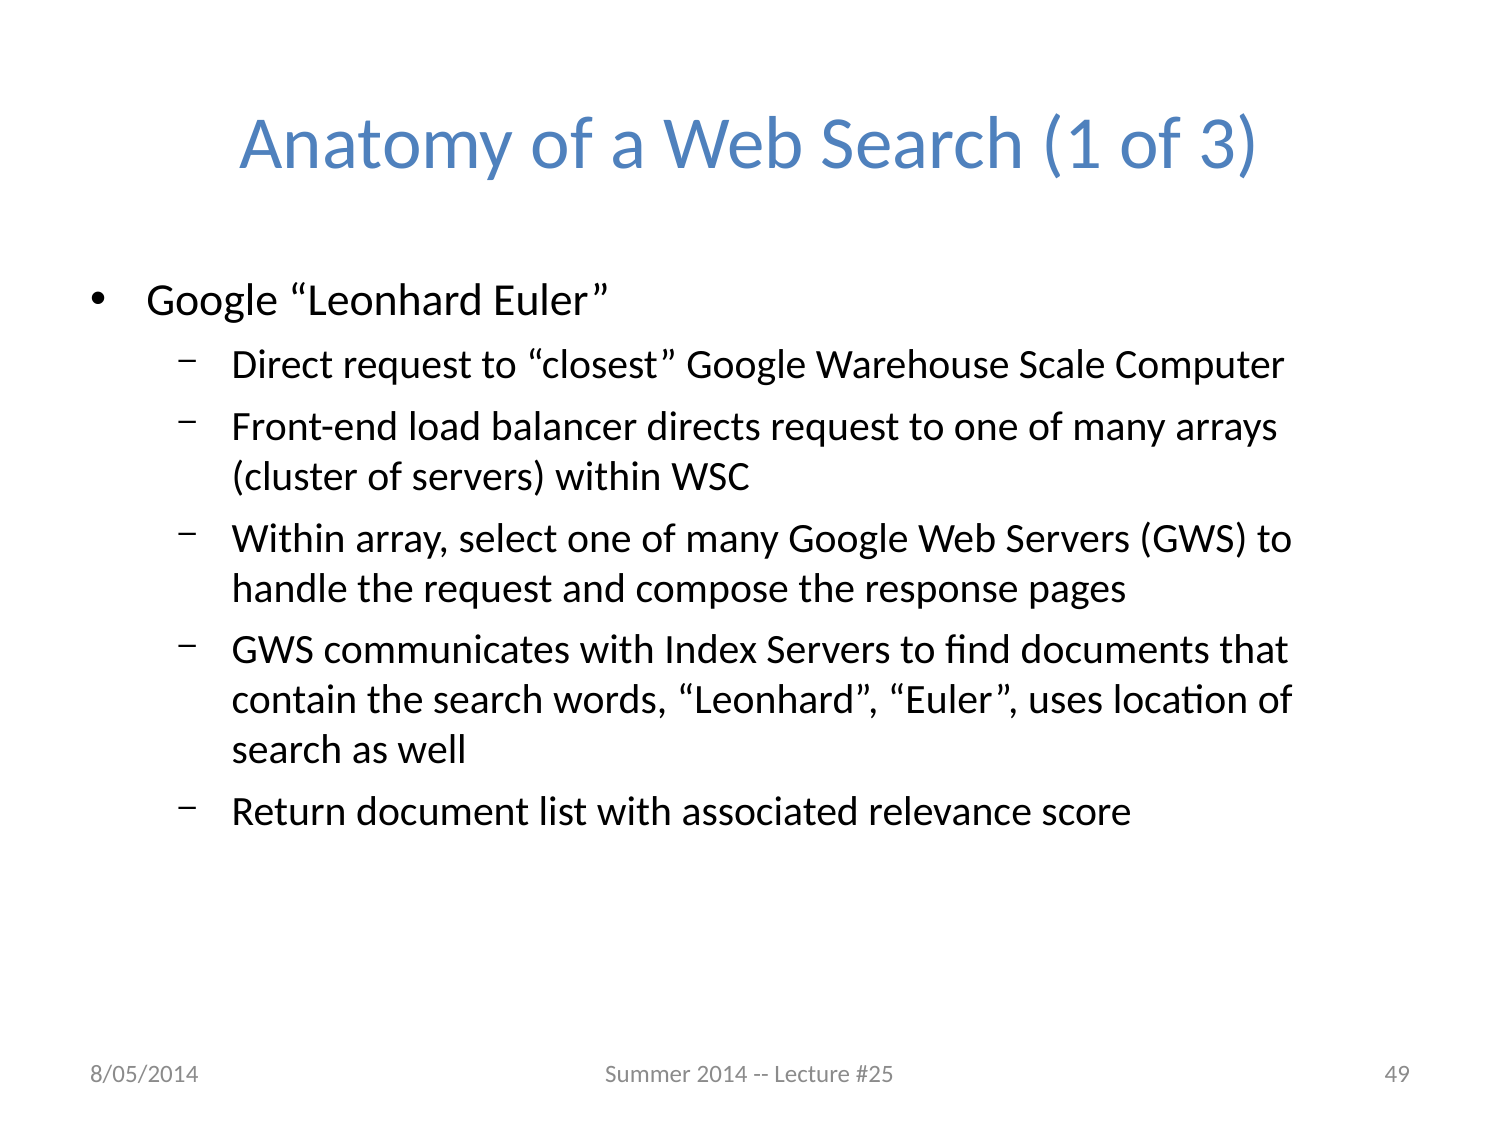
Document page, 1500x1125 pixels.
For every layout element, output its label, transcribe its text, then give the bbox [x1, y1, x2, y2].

footer Summer 2014 -- Lecture #25 [512, 1042, 988, 1103]
title Anatomy of a Web Search (1 of 3) [75, 45, 1425, 233]
slide_number 8/05/2014 [75, 1042, 425, 1103]
list Google “Leonhard Euler” Direct request to “closest” Google Warehouse Scale Computer Front-end load balancer directs request to one of many arrays (cluster of servers) within WSC Within array, select one of many Google Web Servers (GWS) to handle the request and compose the response pages GWS communicates with Index Servers to find documents that contain the search words, “Leonhard”, “Euler”, uses location of search as well Return document list with associated relevance score [75, 262, 1425, 1073]
slide_number <number> [1074, 1042, 1425, 1103]
